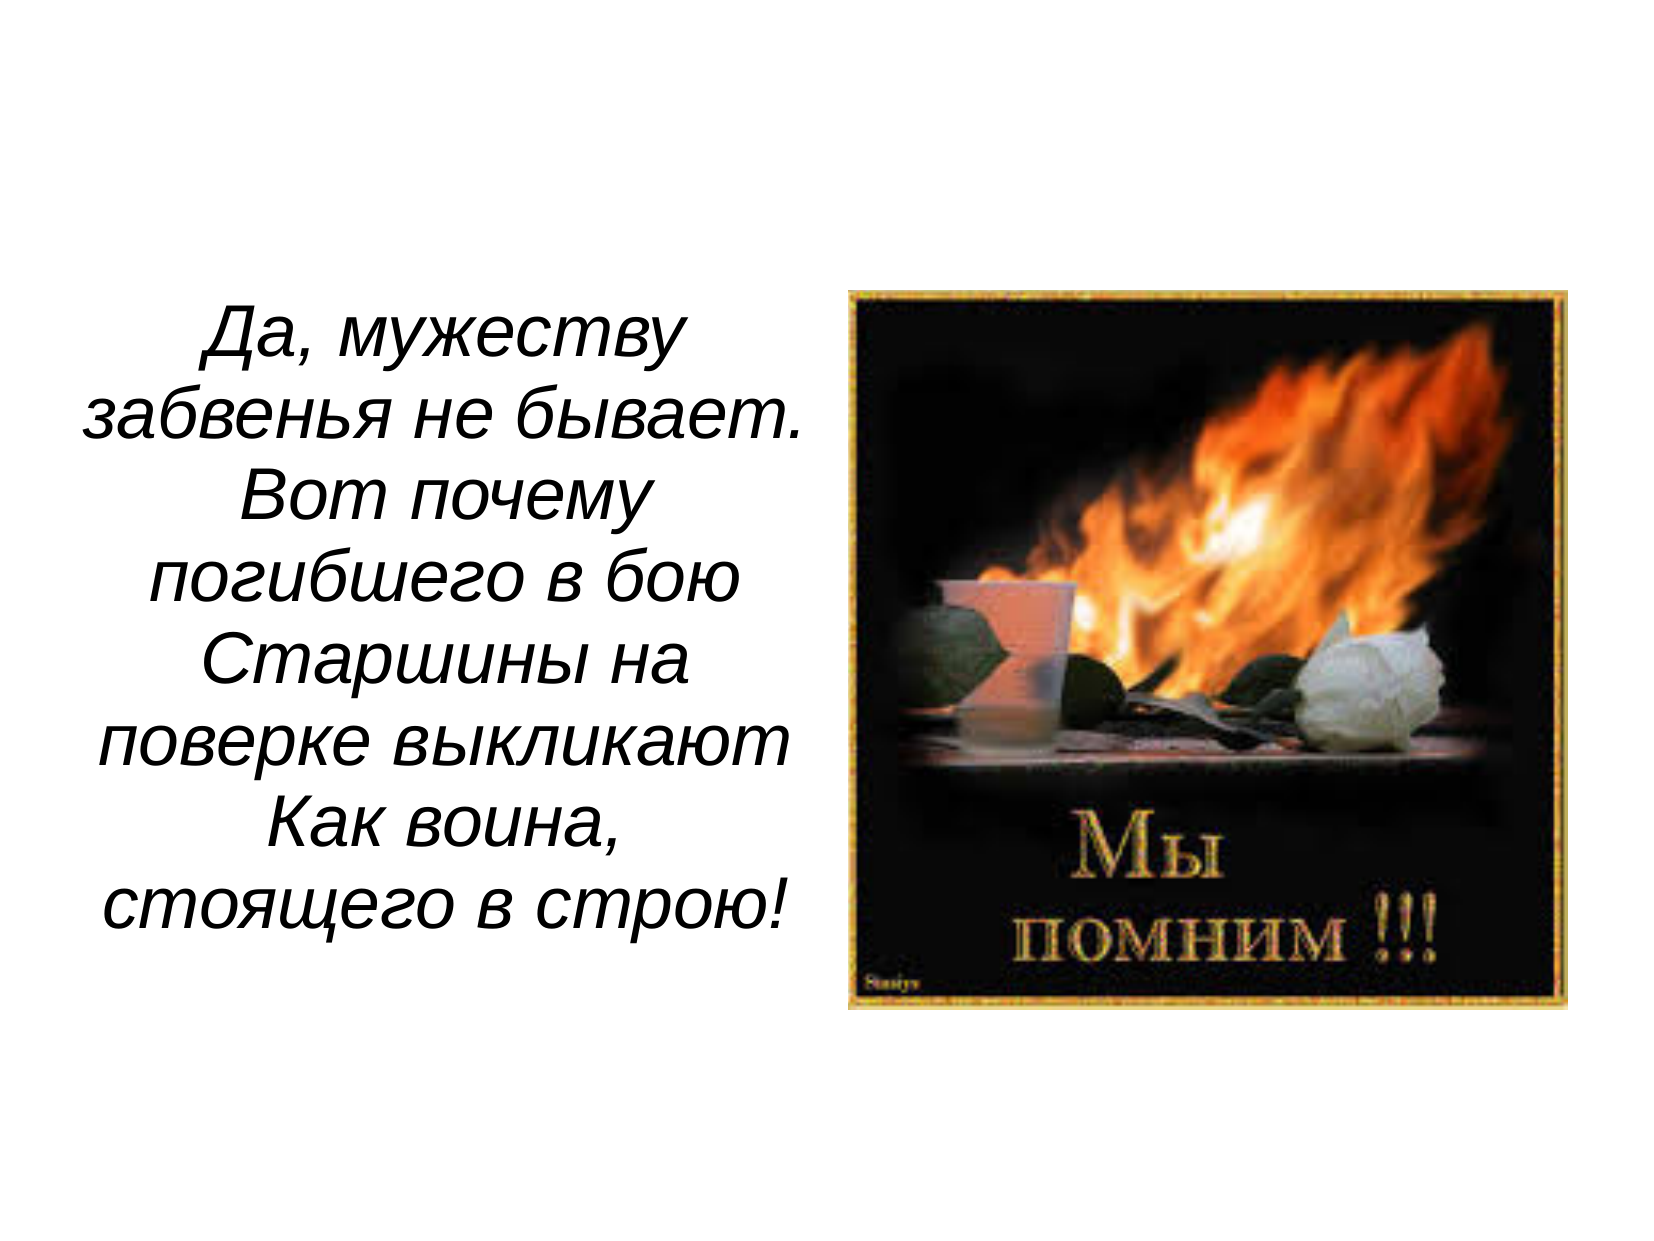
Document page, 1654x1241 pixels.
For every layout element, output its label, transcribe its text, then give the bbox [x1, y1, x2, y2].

picture [848, 290, 1568, 1010]
list Да, мужеству забвенья не бывает. Вот почему погибшего в бою Старшины на поверке выкликают Как воина, стоящего в строю! [82, 290, 809, 1010]
